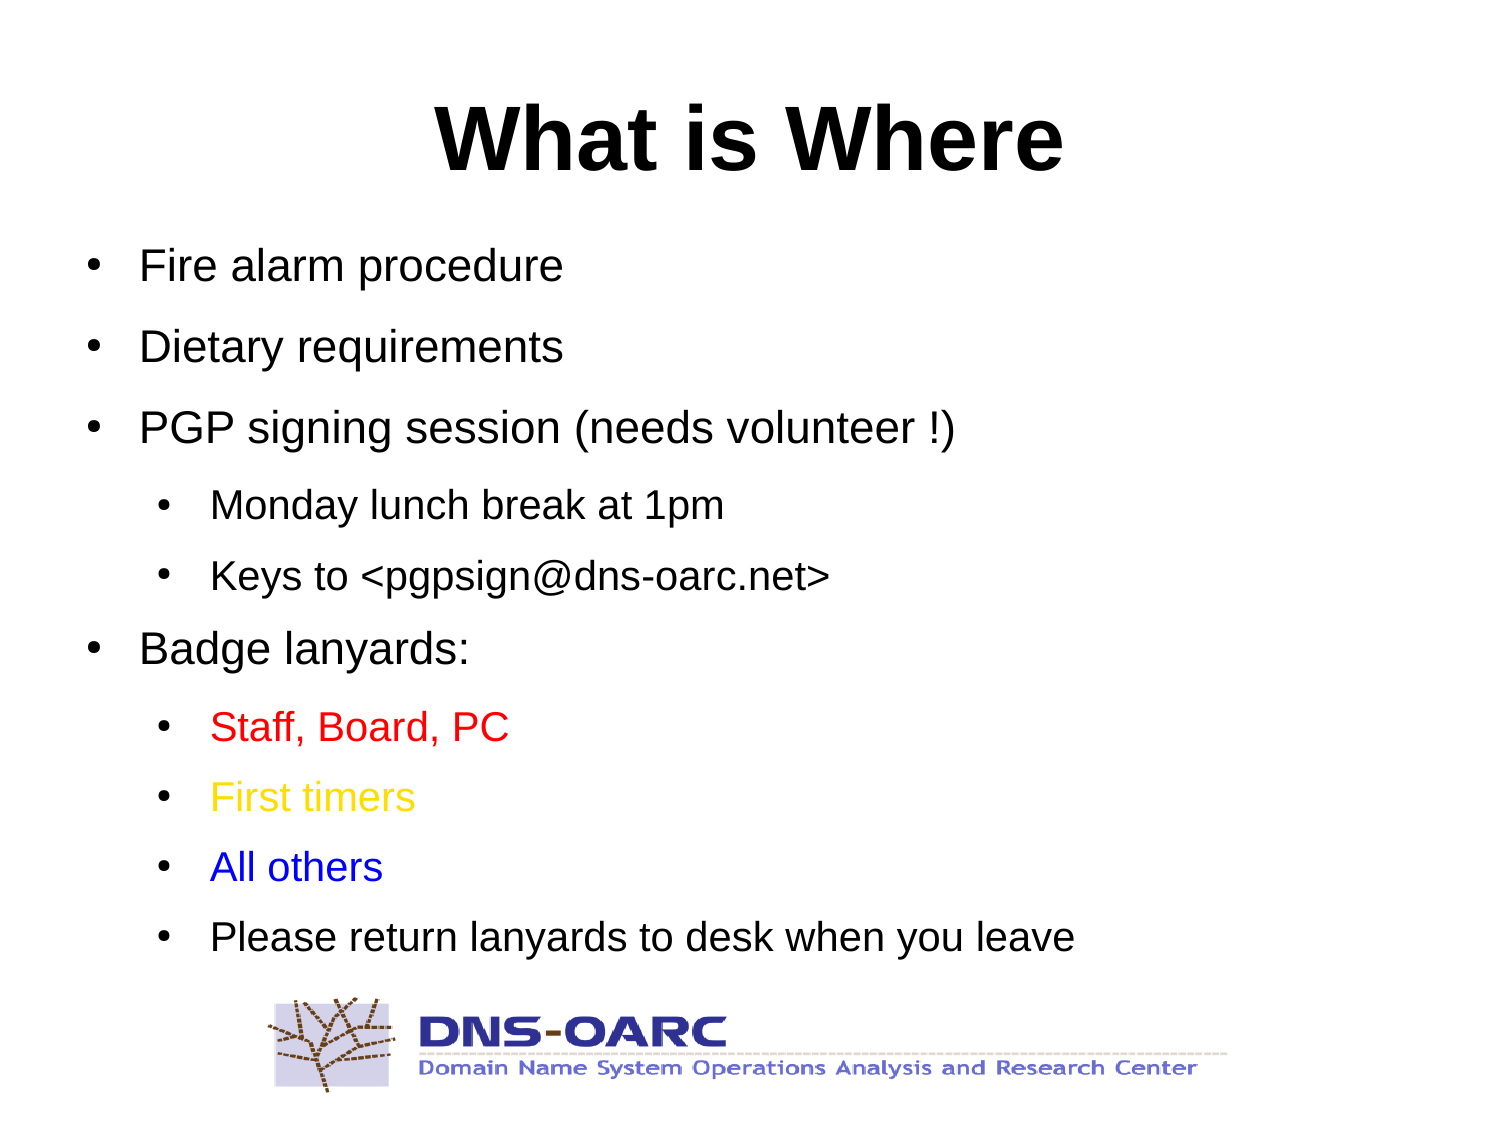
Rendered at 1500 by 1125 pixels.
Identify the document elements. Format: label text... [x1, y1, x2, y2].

title What is Where [75, 44, 1425, 233]
list Fire alarm procedure Dietary requirements PGP signing session (needs volunteer !) Monday lunch break at 1pm Keys to <pgpsign@dns-oarc.net> Badge lanyards: Staff, Board, PC First timers All others Please return lanyards to desk when you leave [68, 239, 1432, 953]
picture [214, 991, 1259, 1099]
